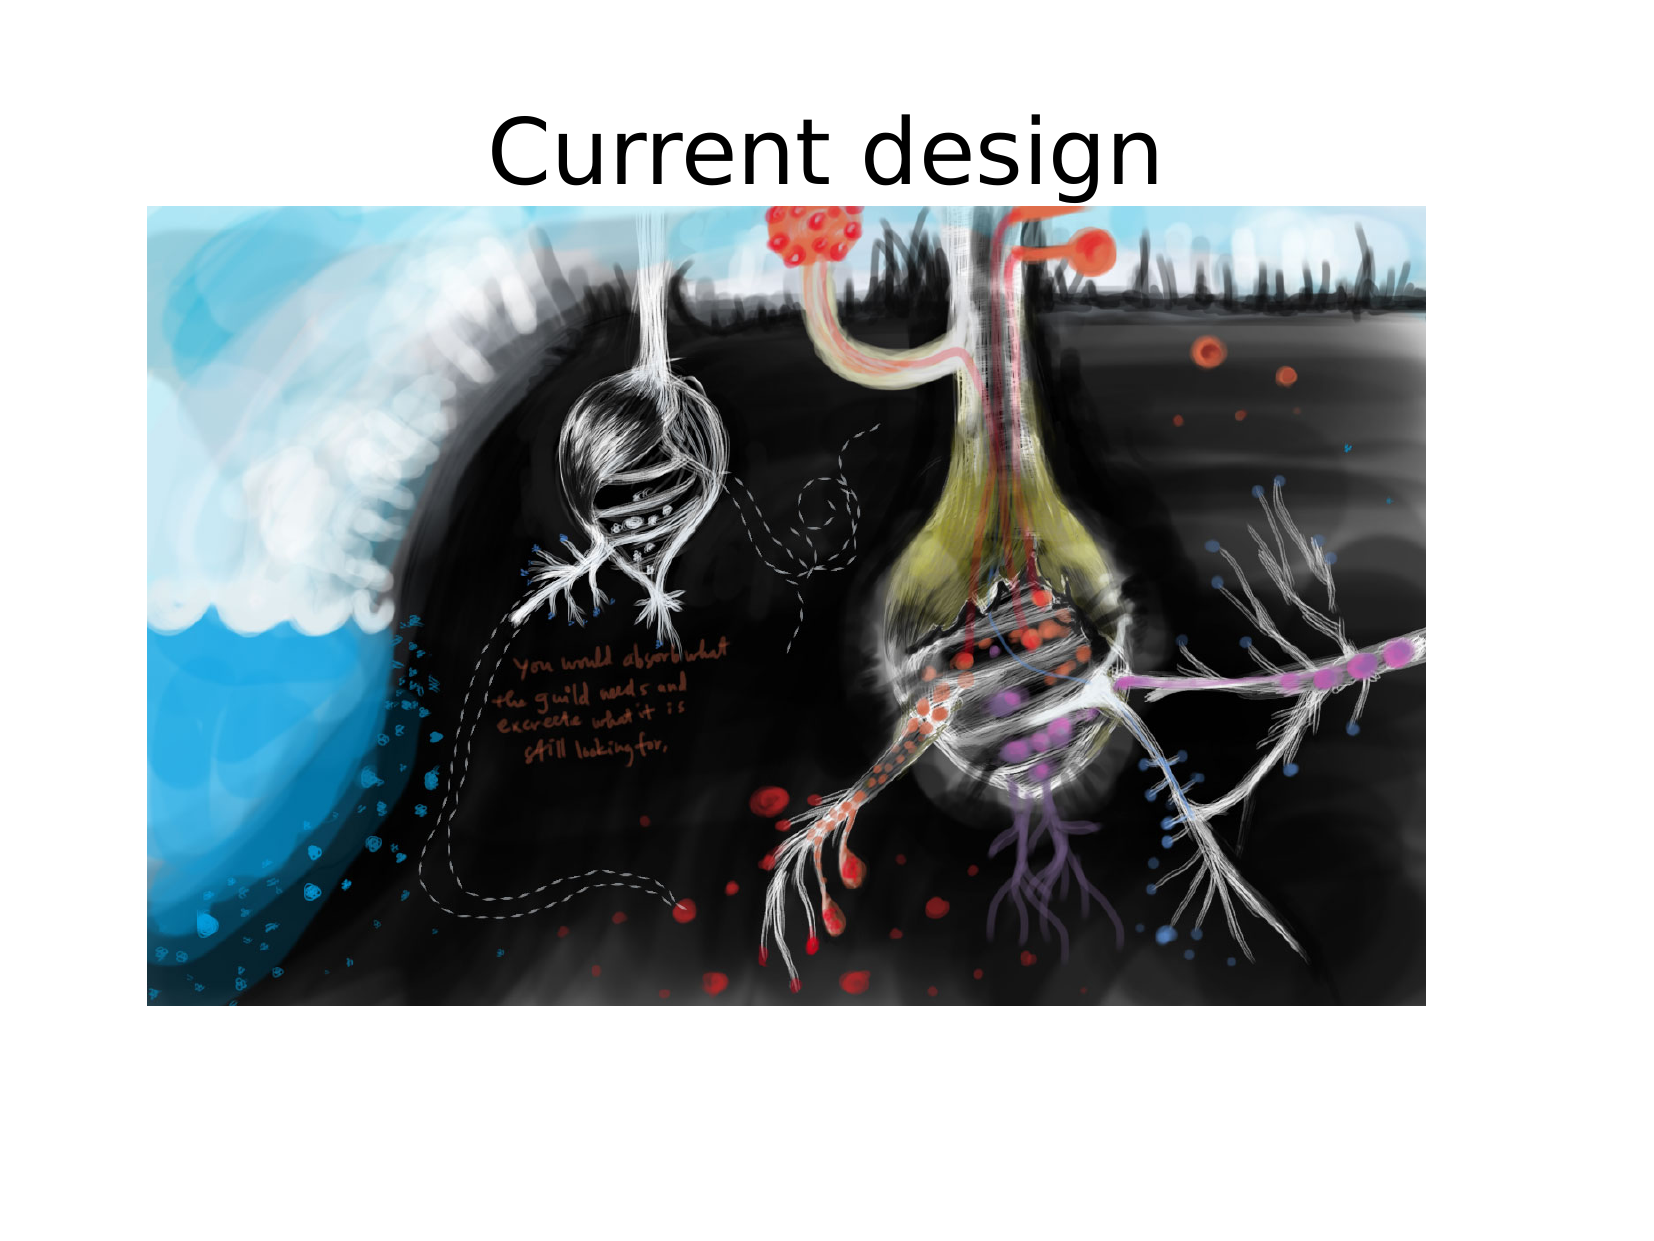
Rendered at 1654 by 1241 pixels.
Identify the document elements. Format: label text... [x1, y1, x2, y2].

title Current design [82, 49, 1571, 257]
picture [147, 206, 1426, 1006]
